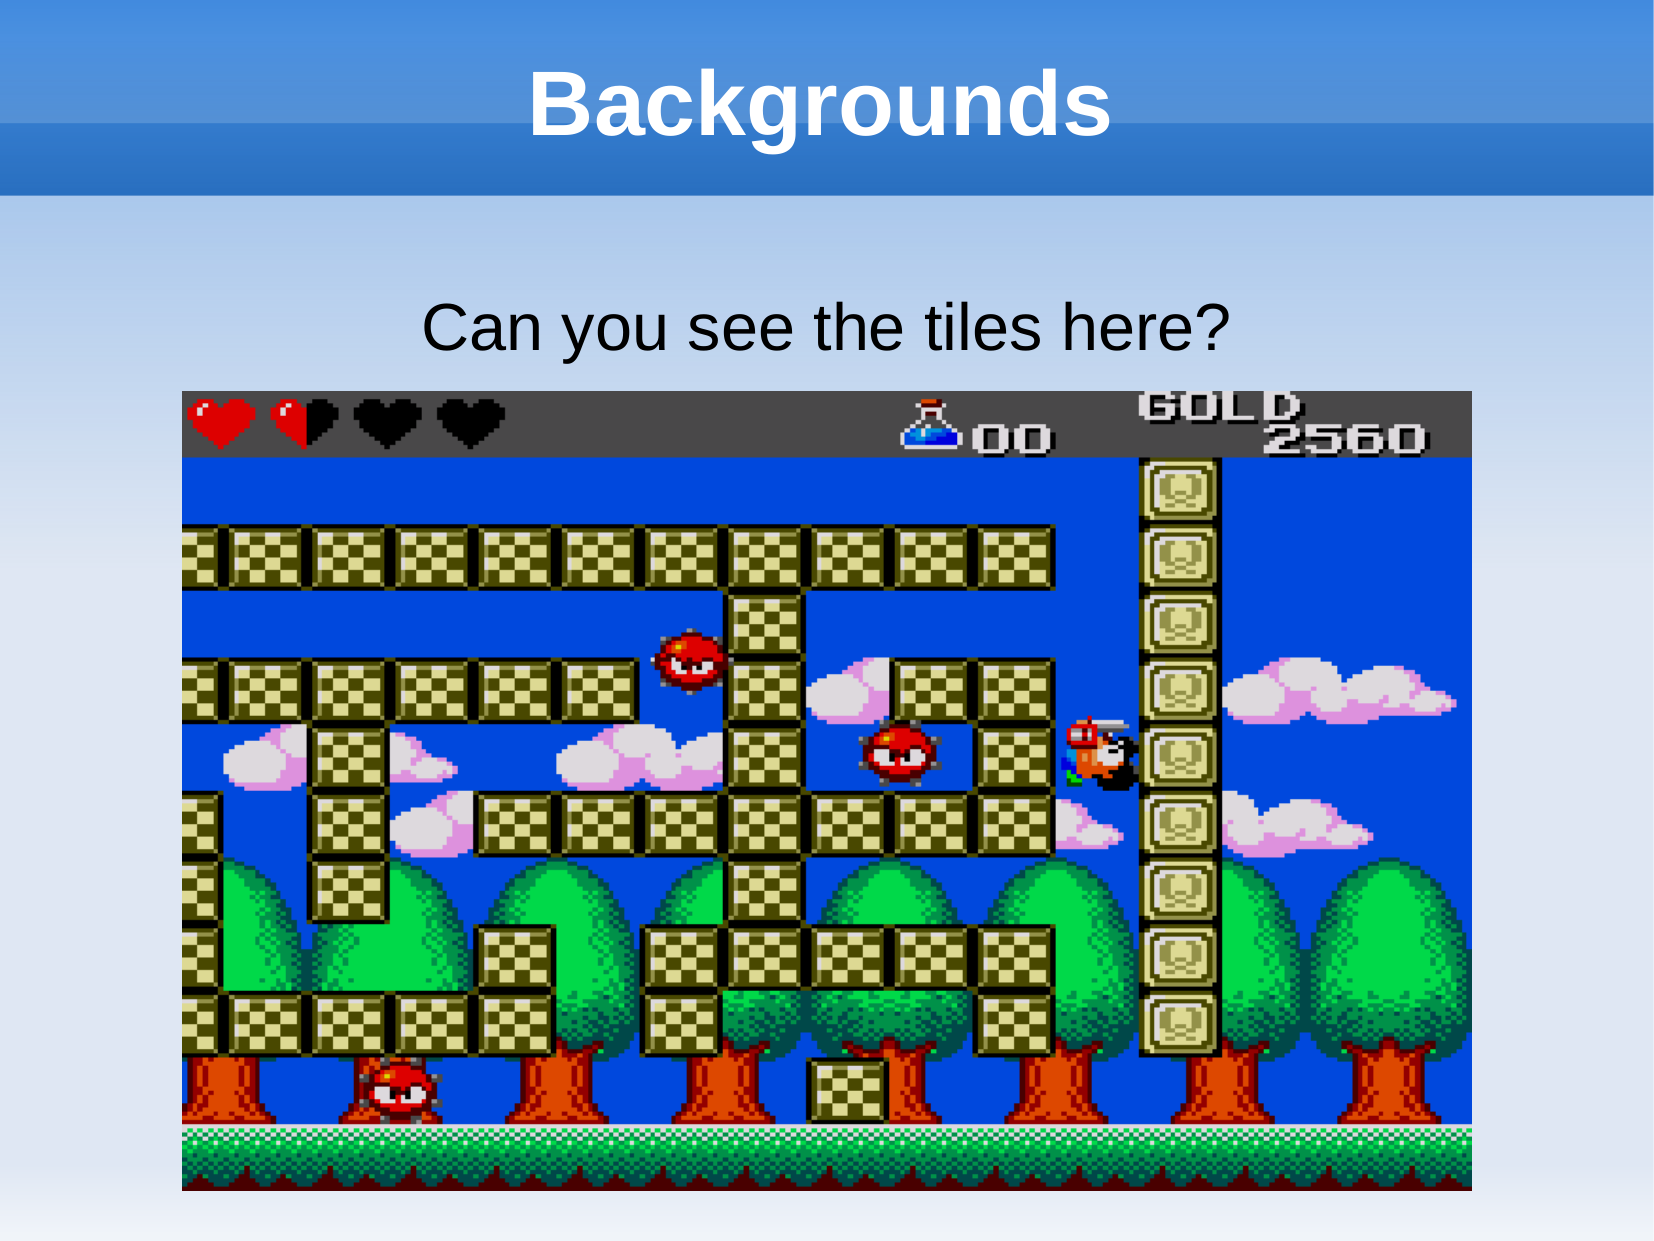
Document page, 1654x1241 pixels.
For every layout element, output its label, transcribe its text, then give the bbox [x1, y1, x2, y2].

picture [0, 0, 1654, 1241]
list Can you see the tiles here? [335, 290, 1318, 377]
title Backgrounds [76, 0, 1565, 208]
